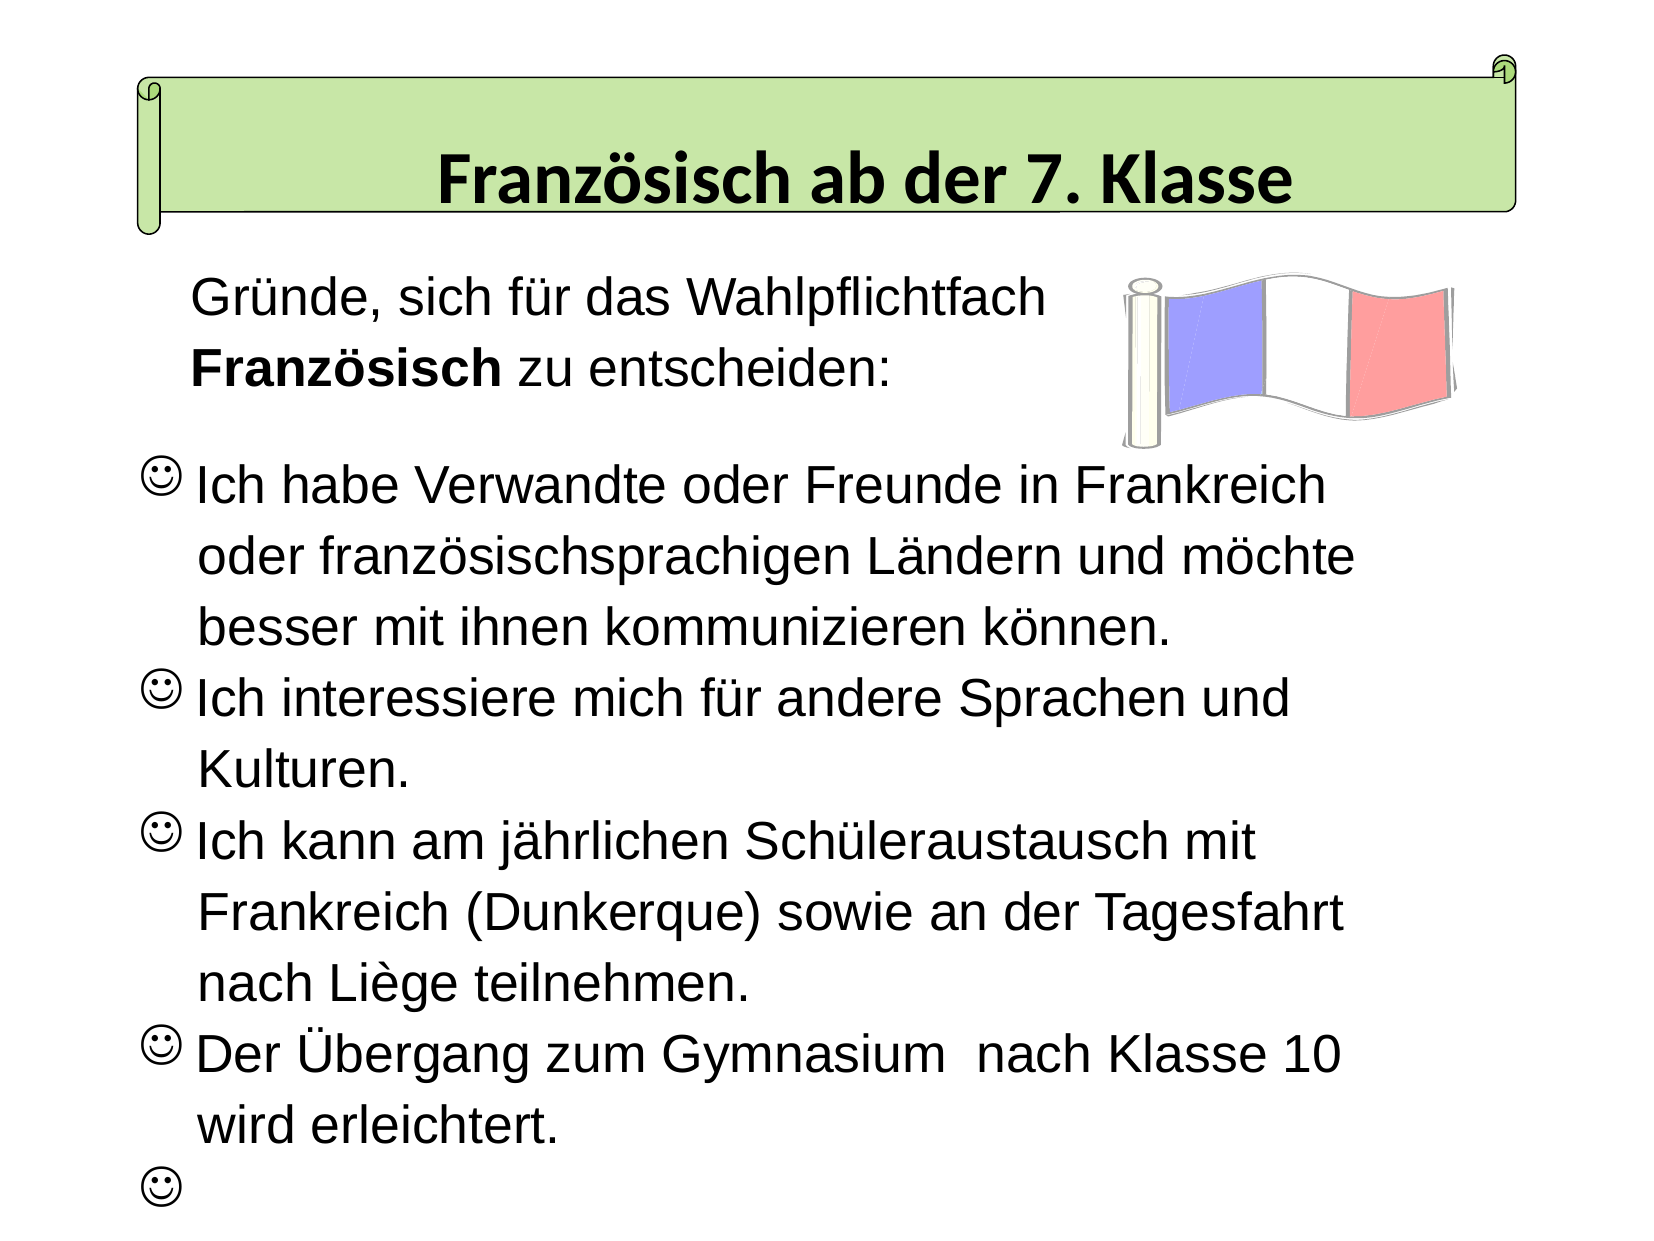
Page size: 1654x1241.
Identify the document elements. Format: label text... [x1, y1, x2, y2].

text_box [821, 189, 833, 197]
text_box [614, 189, 630, 196]
text_box [137, 80, 1516, 235]
text_box [508, 189, 520, 197]
text_box [860, 189, 874, 196]
text_box [1171, 189, 1183, 197]
title Französisch ab der 7. Klasse [141, 37, 1548, 189]
list Gründe, sich für das Wahlpflichtfach Französisch zu entscheiden: Ich habe Verwandte oder Freunde in Frankreich oder französischsprachigen Ländern und möchte besser mit ihnen kommunizieren können. Ich interessiere mich für andere Sprachen und Kulturen. Ich kann am jährlichen Schüleraustausch mit Frankreich (Dunkerque) sowie an der Tagesfahrt nach Liège teilnehmen. Der Übergang zum Gymnasium nach Klasse 10 wird erleichtert. [124, 261, 1530, 1171]
text_box [915, 189, 929, 196]
